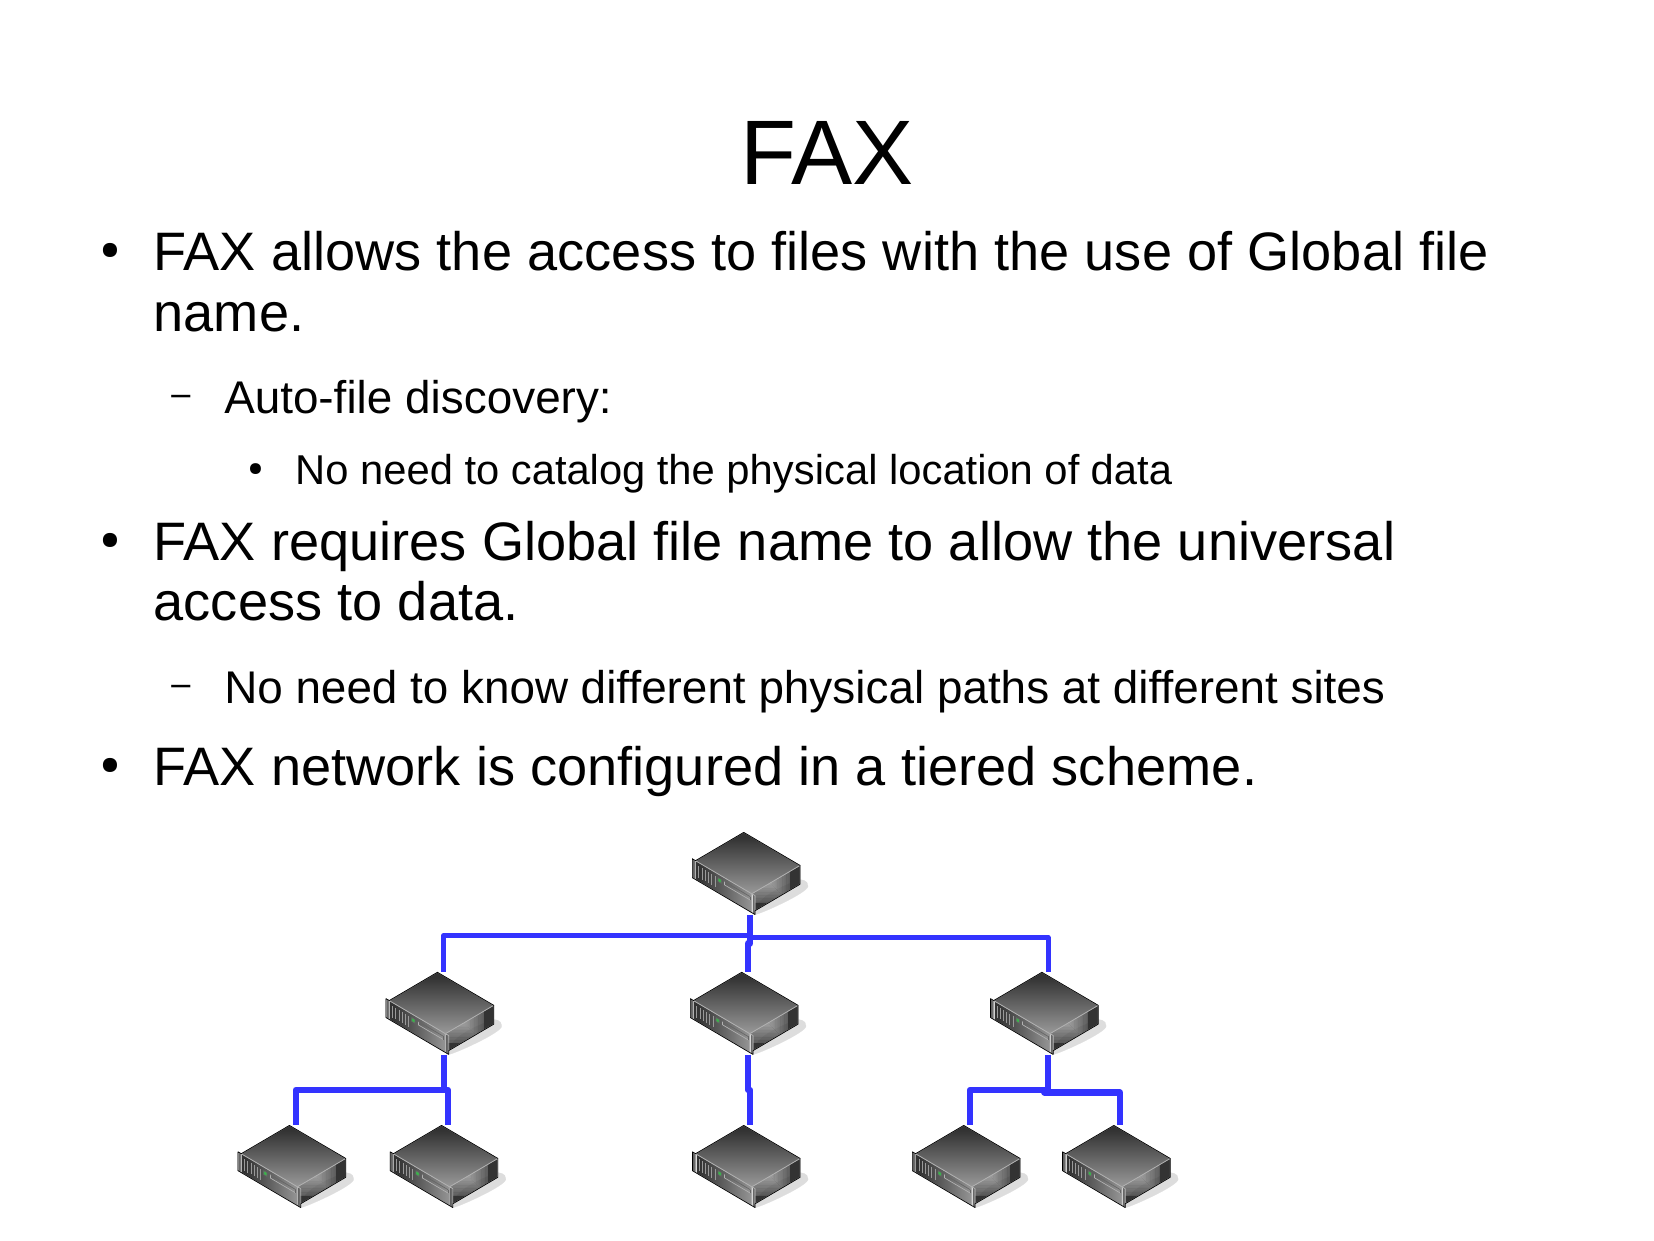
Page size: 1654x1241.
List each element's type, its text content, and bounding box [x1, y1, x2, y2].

picture [1062, 1125, 1179, 1208]
picture [389, 1125, 506, 1208]
picture [692, 1125, 809, 1208]
picture [237, 1125, 354, 1208]
picture [692, 832, 809, 915]
title FAX [82, 49, 1571, 221]
picture [690, 971, 807, 1055]
list FAX allows the access to files with the use of Global file name. Auto-file discovery: No need to catalog the physical location of data FAX requires Global file name to allow the universal access to data. No need to know different physical paths at different sites FAX network is configured in a tiered scheme. [82, 221, 1571, 807]
picture [385, 971, 502, 1055]
picture [990, 971, 1107, 1055]
picture [912, 1125, 1029, 1208]
